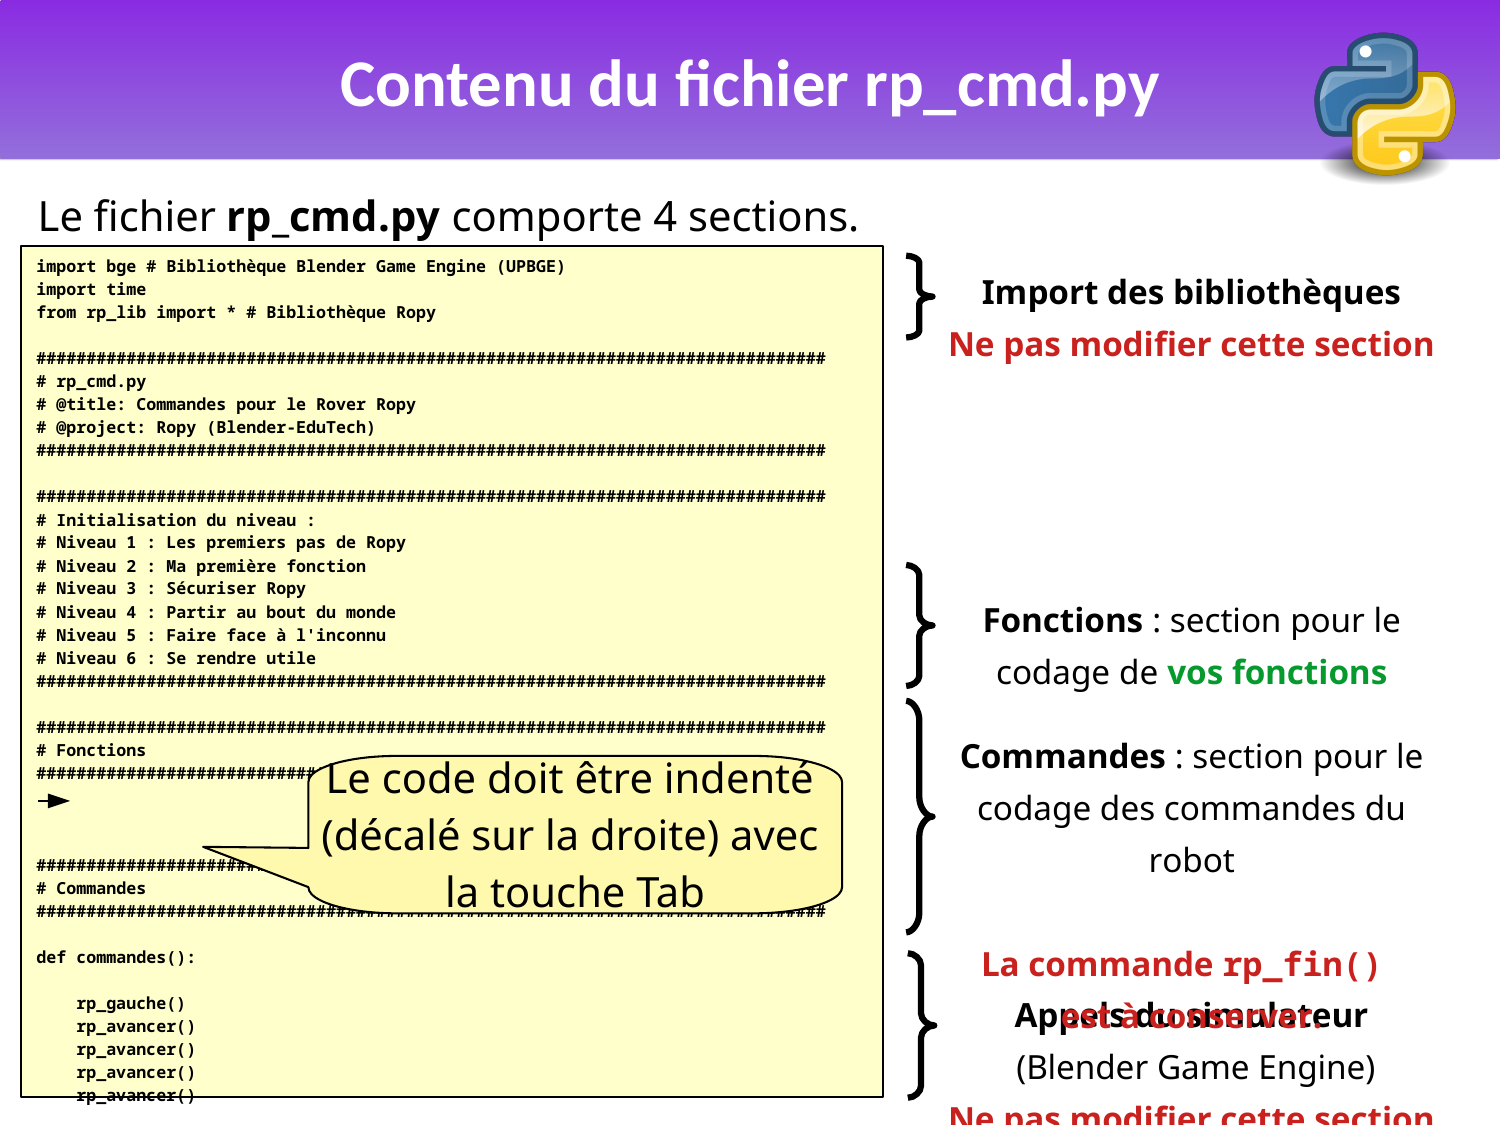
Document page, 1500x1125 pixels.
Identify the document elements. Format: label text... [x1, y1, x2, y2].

text_box Import des bibliothèques Ne pas modifier cette section [931, 254, 1452, 347]
text_box Contenu du fichier rp_cmd.py [0, 0, 1500, 159]
picture [1305, 29, 1465, 189]
text_box [36, 273, 778, 344]
text_box import bge # Bibliothèque Blender Game Engine (UPBGE) import time from rp_lib import * # Bibliothèque Ropy ############################################################################### # rp_cmd.py # @title: Commandes pour le Rover Ropy # @project: Ropy (Blender-EduTech) ############################################################################### ############################################################################### # Initialisation du niveau : # Niveau 1 : Les premiers pas de Ropy # Niveau 2 : Ma première fonction # Niveau 3 : Sécuriser Ropy # Niveau 4 : Partir au bout du monde # Niveau 5 : Faire face à l'inconnu # Niveau 6 : Se rendre utile ############################################################################### ############################################################################### # Fonctions ############################################################################### ############################################################################### # Commandes ############################################################################### def commandes(): rp_gauche() rp_avancer() rp_avancer() rp_avancer() rp_avancer() rp_fin() # A garder ############################################################################### # En: Externals calls << DONT CHANGE THIS SECTION >> # Fr: Appels externes << NE PAS MODIFIER CETTE SECTION >> ############################################################################### if __name__=='start': thread_cmd_start(commandes) if __name__=='stop': thread_cmd_stop() [20, 246, 884, 1098]
text_box Commandes : section pour le codage des commandes du robot La commande rp_fin() est à conserver. [926, 719, 1458, 925]
text_box Appels du simulateur (Blender Game Engine) Ne pas modifier cette section [926, 978, 1458, 1108]
text_box Fonctions : section pour le codage de vos fonctions [926, 583, 1458, 675]
text_box Le code doit être indenté (décalé sur la droite) avec la touche Tab [203, 755, 843, 914]
text_box Le fichier rp_cmd.py comporte 4 sections. [22, 179, 1431, 236]
